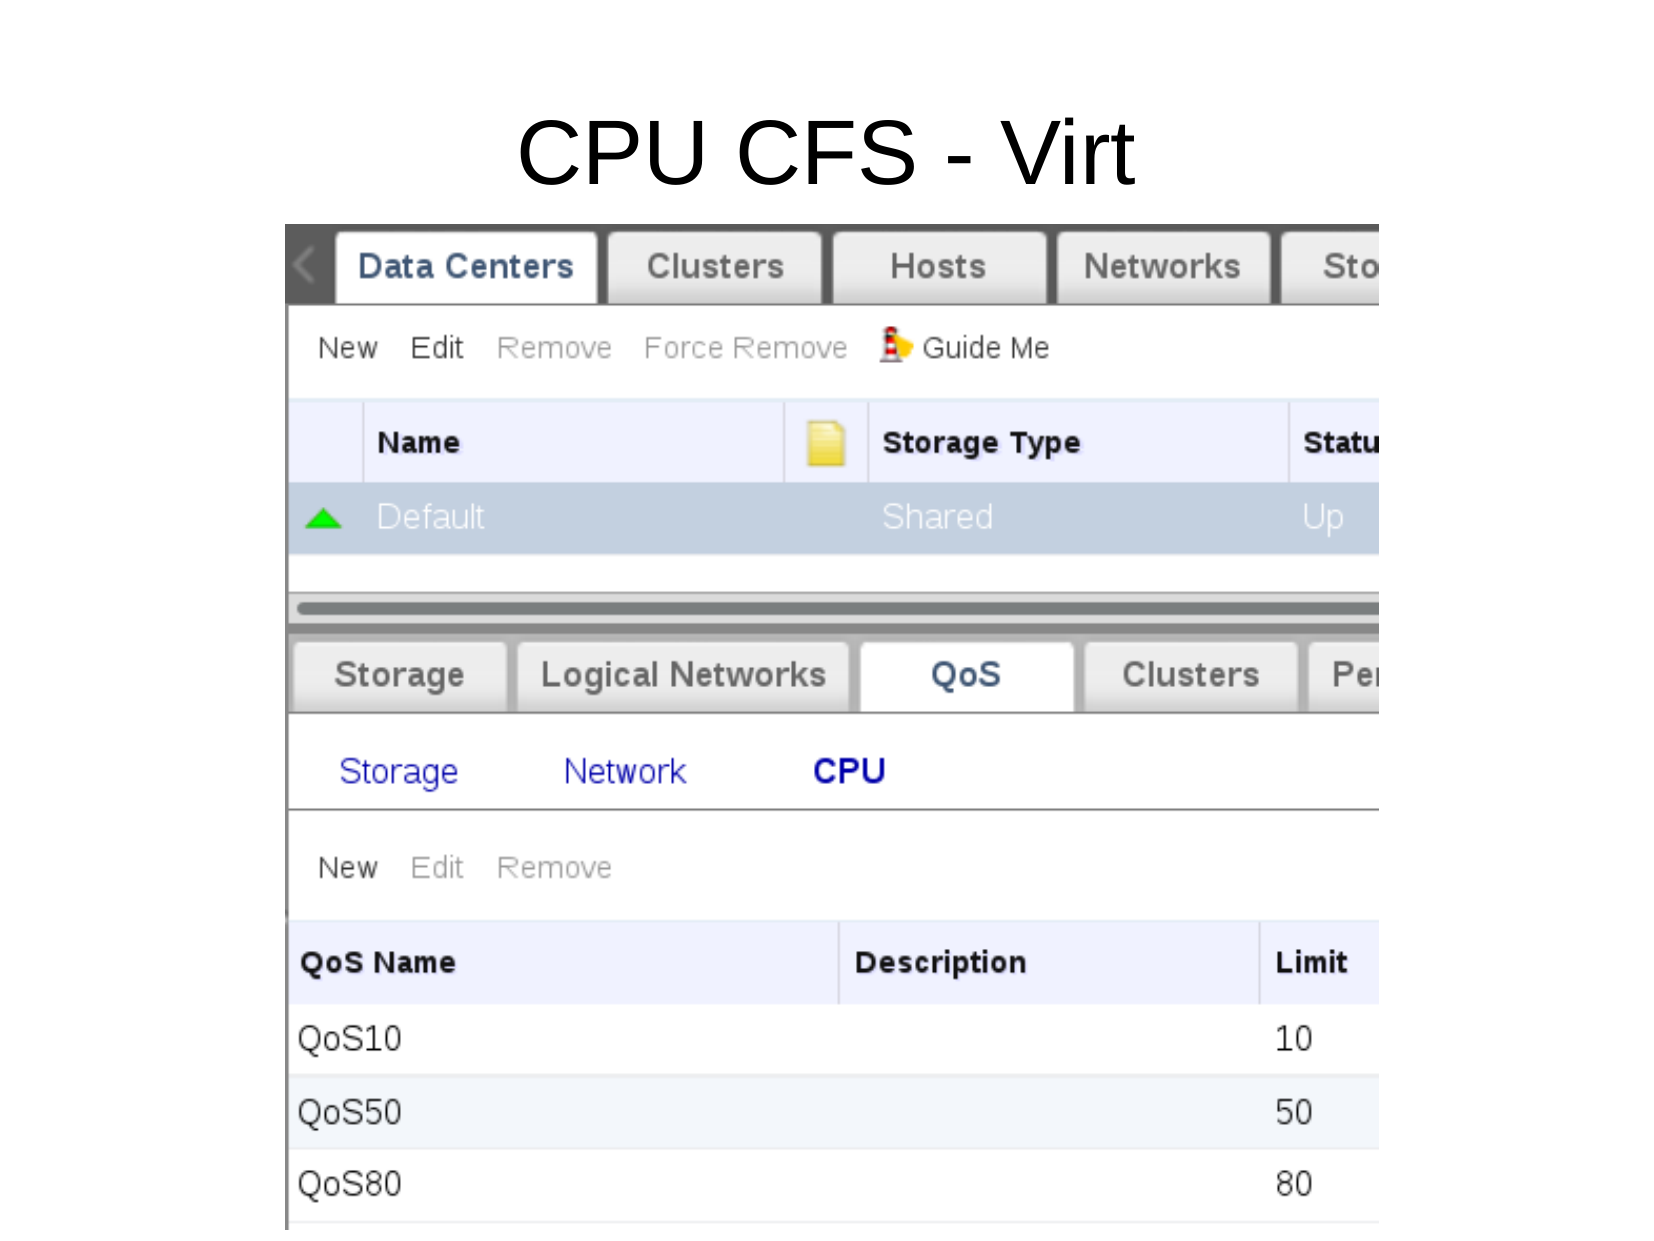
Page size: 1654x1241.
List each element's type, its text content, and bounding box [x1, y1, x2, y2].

title CPU CFS - Virt [82, 49, 1571, 257]
picture [285, 224, 1379, 1231]
